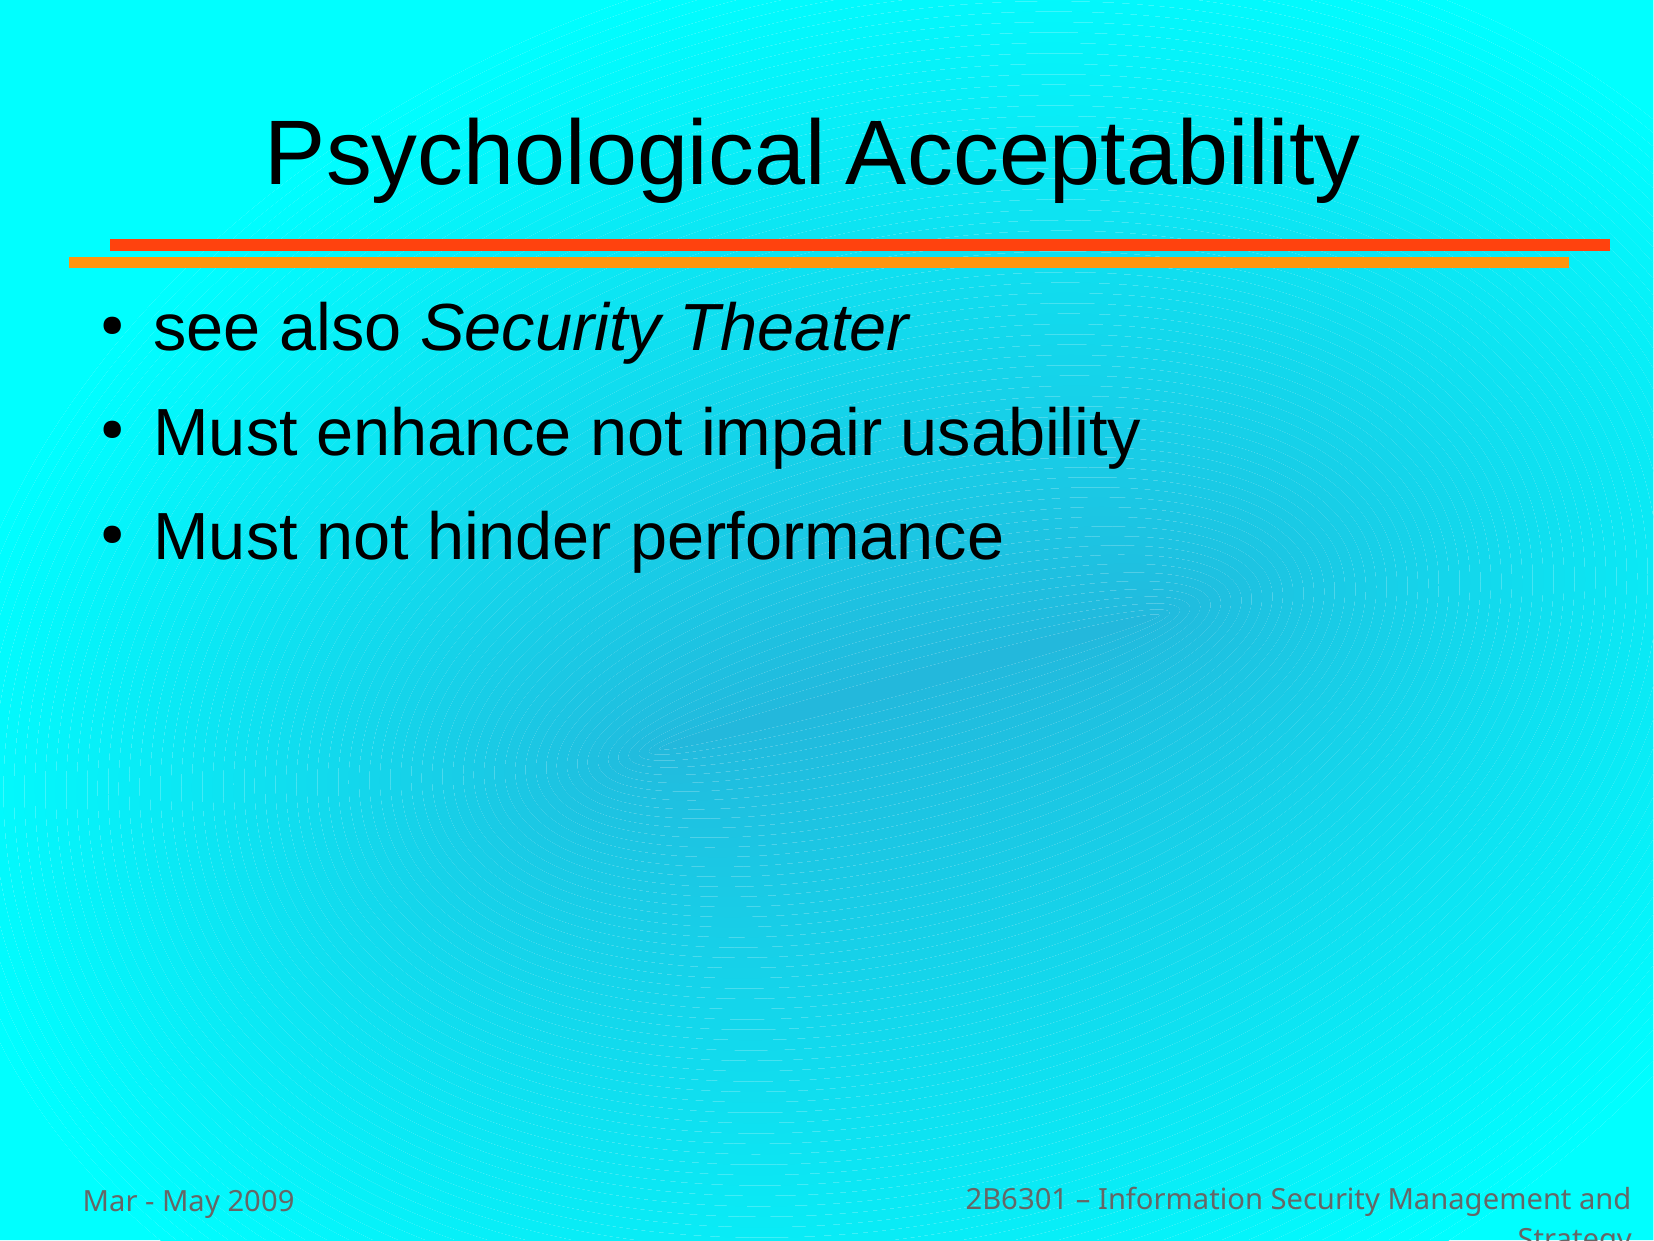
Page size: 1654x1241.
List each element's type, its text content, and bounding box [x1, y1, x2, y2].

title Psychological Acceptability [82, 56, 1571, 250]
list see also Security Theater Must enhance not impair usability Must not hinder performance [82, 290, 1571, 1094]
